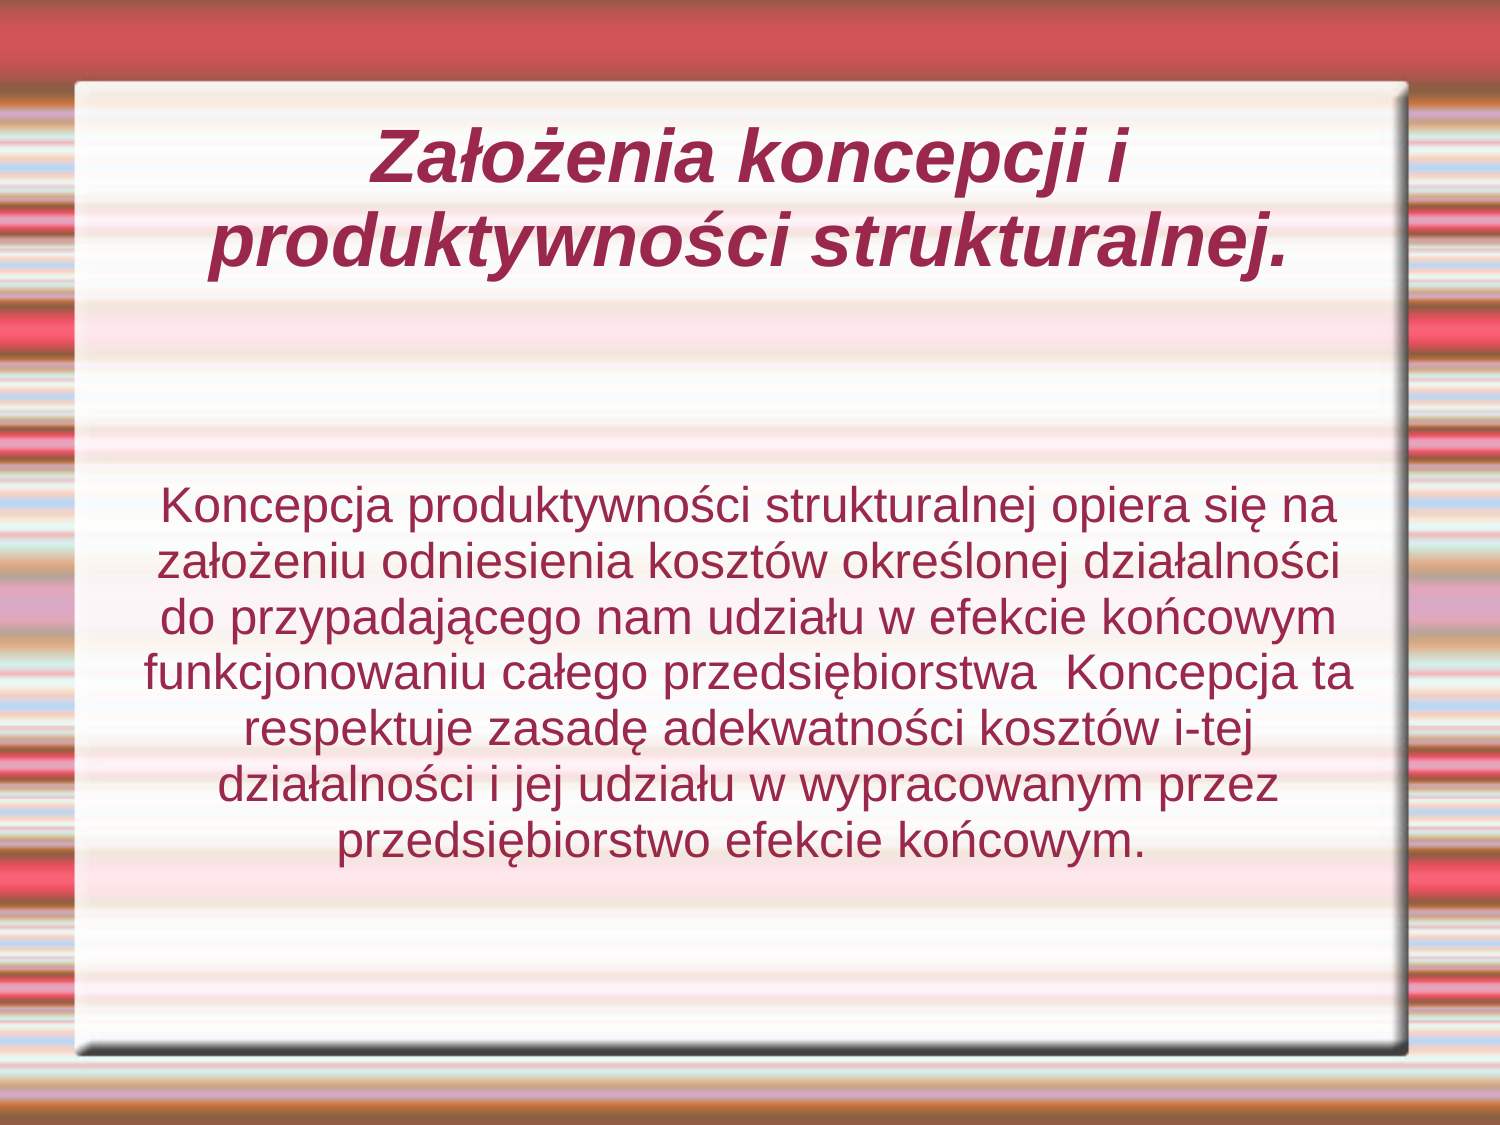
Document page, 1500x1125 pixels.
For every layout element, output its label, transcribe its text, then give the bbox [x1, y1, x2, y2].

subtitle Koncepcja produktywności strukturalnej opiera się na założeniu odniesienia kosztów określonej działalności do przypadającego nam udziału w efekcie końcowym funkcjonowaniu całego przedsiębiorstwa Koncepcja ta respektuje zasadę adekwatności kosztów i-tej działalności i jej udziału w wypracowanym przez przedsiębiorstwo efekcie końcowym. [122, 318, 1376, 1027]
picture [0, 0, 1500, 1125]
title Założenia koncepcji i produktywności strukturalnej. [110, 104, 1392, 292]
